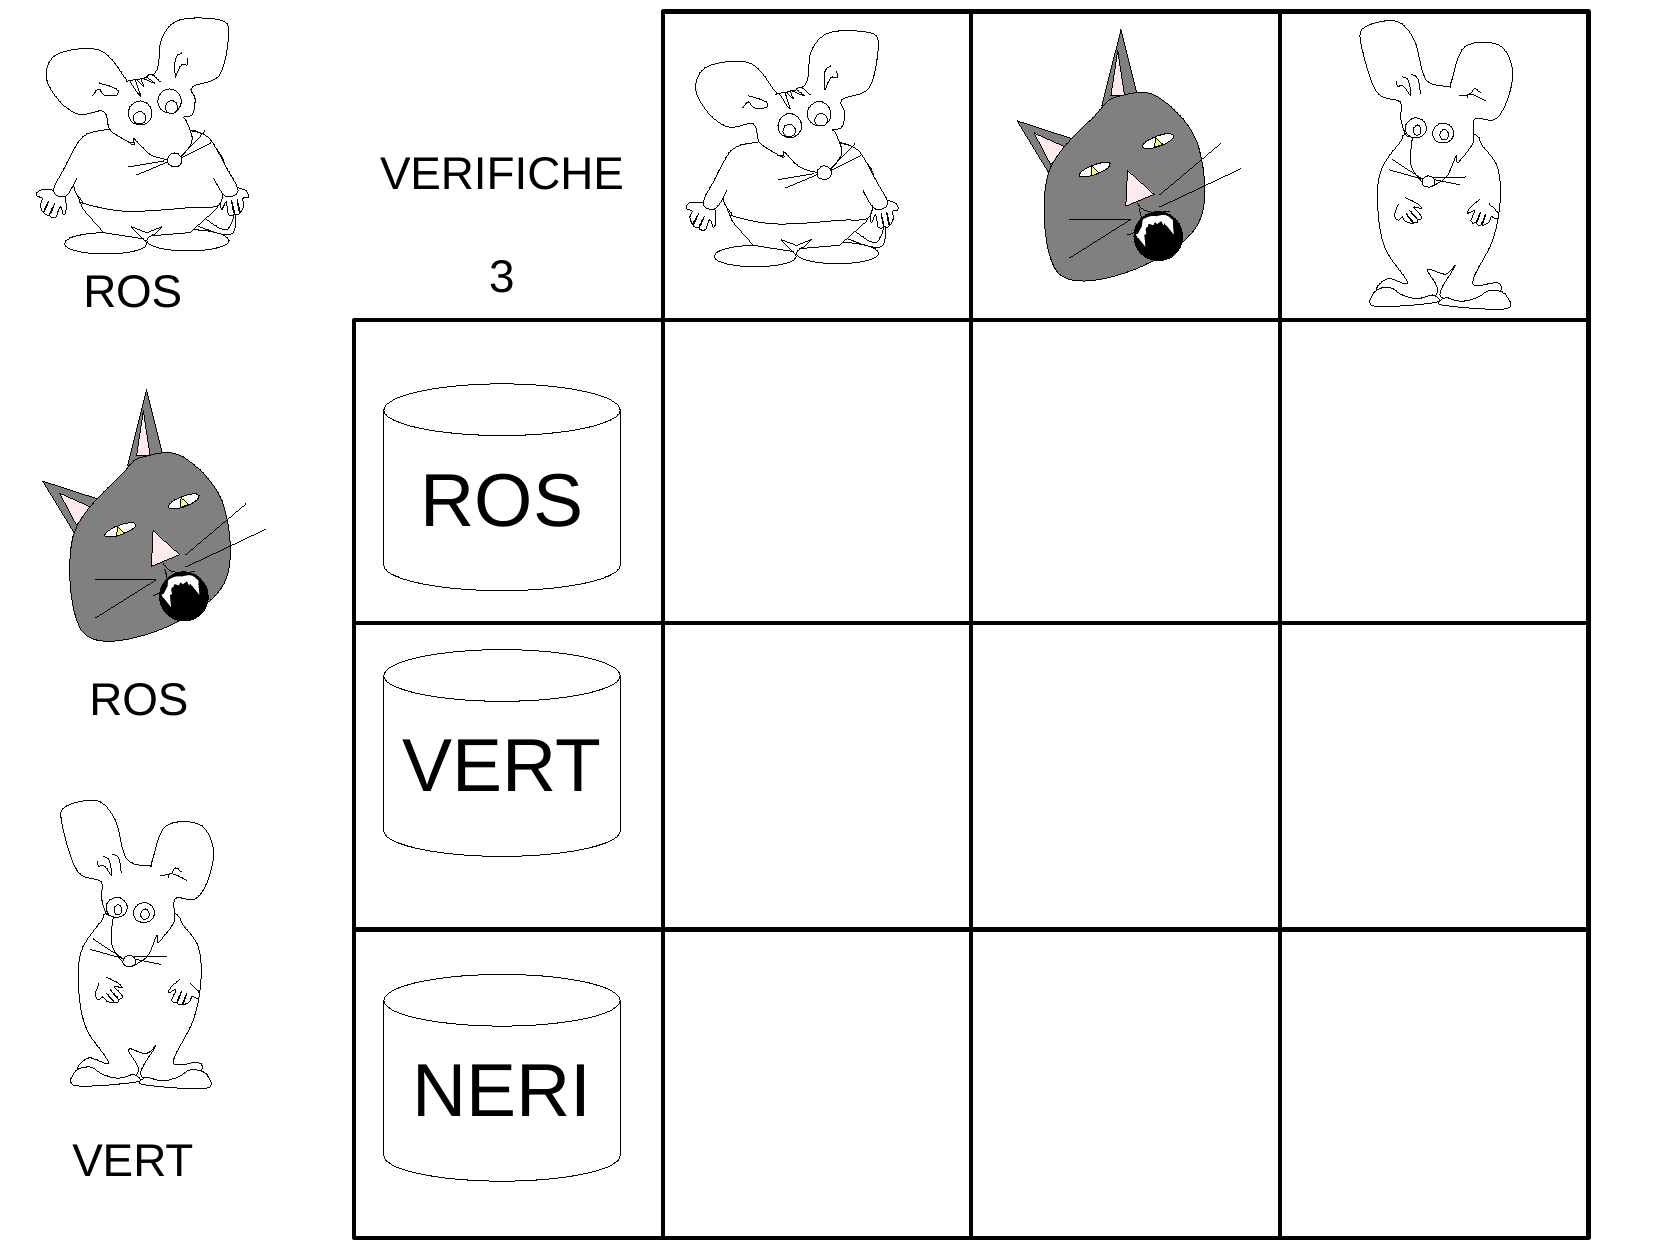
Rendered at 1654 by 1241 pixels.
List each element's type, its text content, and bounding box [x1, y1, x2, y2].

text_box [354, 11, 1589, 1239]
text_box VERT [383, 676, 621, 857]
text_box ROS [383, 411, 621, 591]
text_box [36, 17, 249, 254]
text_box ROS [29, 258, 237, 326]
text_box VERIFICHE 3 [354, 140, 650, 310]
text_box ROS [35, 666, 243, 733]
text_box NERI [383, 1001, 621, 1182]
text_box [42, 389, 231, 642]
text_box [60, 800, 214, 1089]
text_box VERT [29, 1128, 237, 1195]
